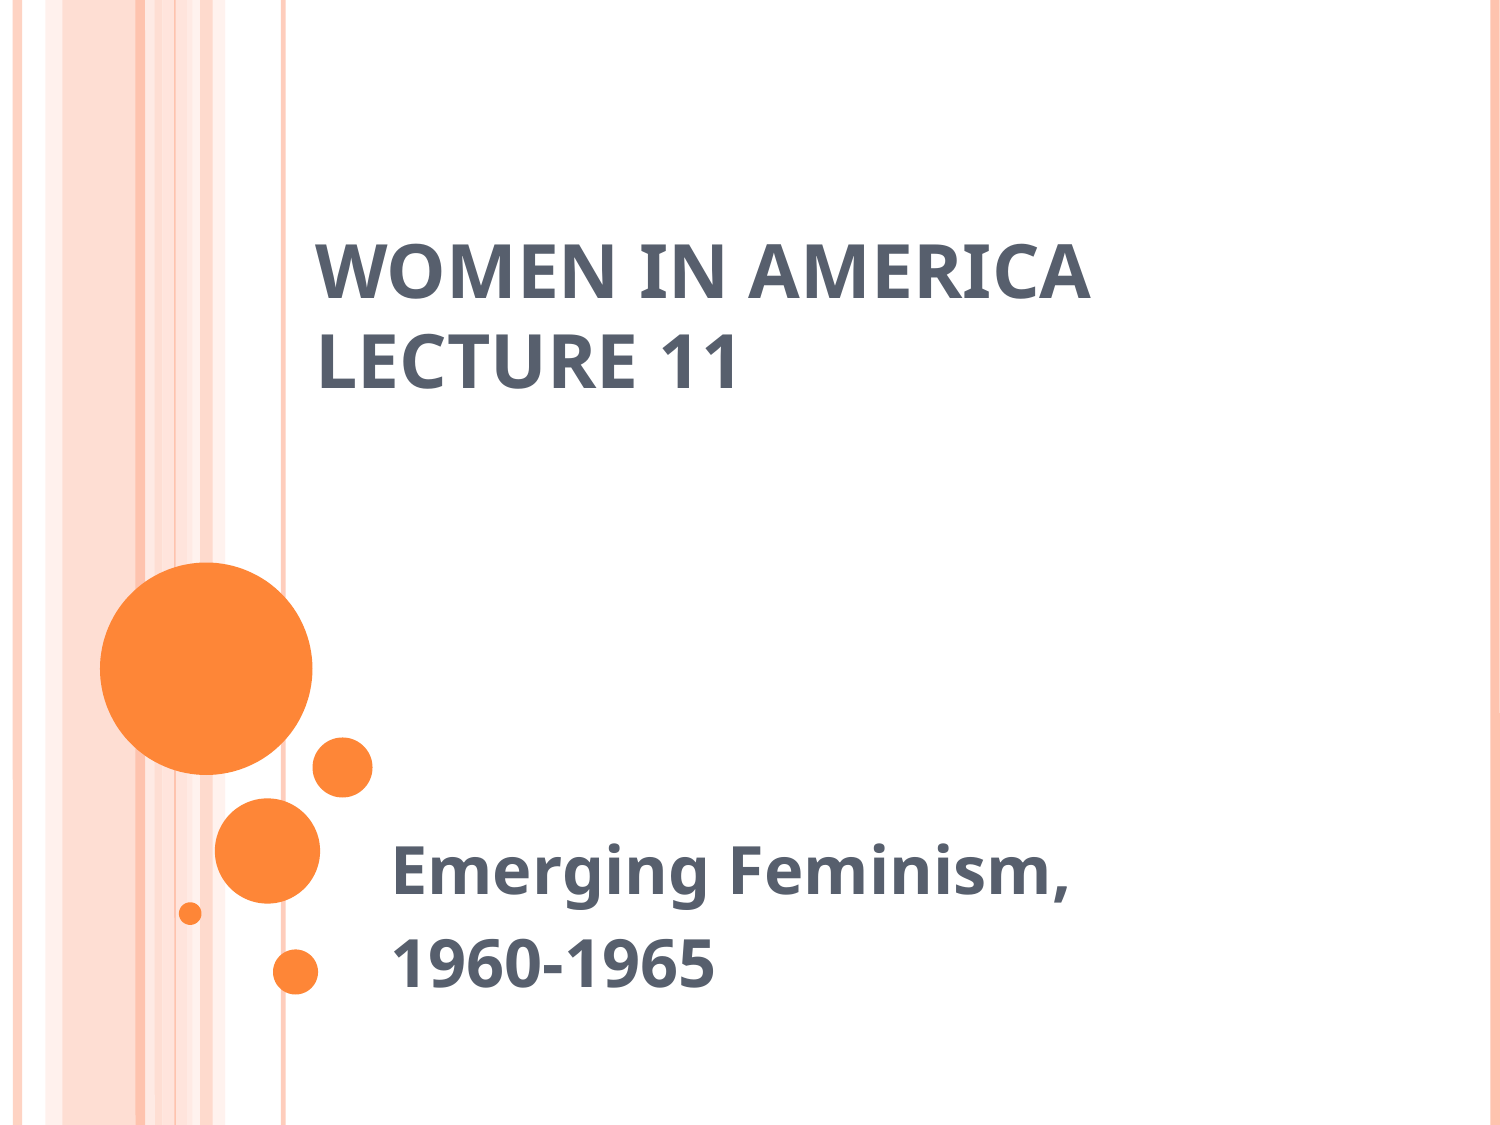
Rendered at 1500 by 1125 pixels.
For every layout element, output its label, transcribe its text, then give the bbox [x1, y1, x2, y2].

subtitle Emerging Feminism, 1960-1965 [375, 820, 1388, 1046]
title Women in America Lecture 11 [300, 99, 1313, 411]
